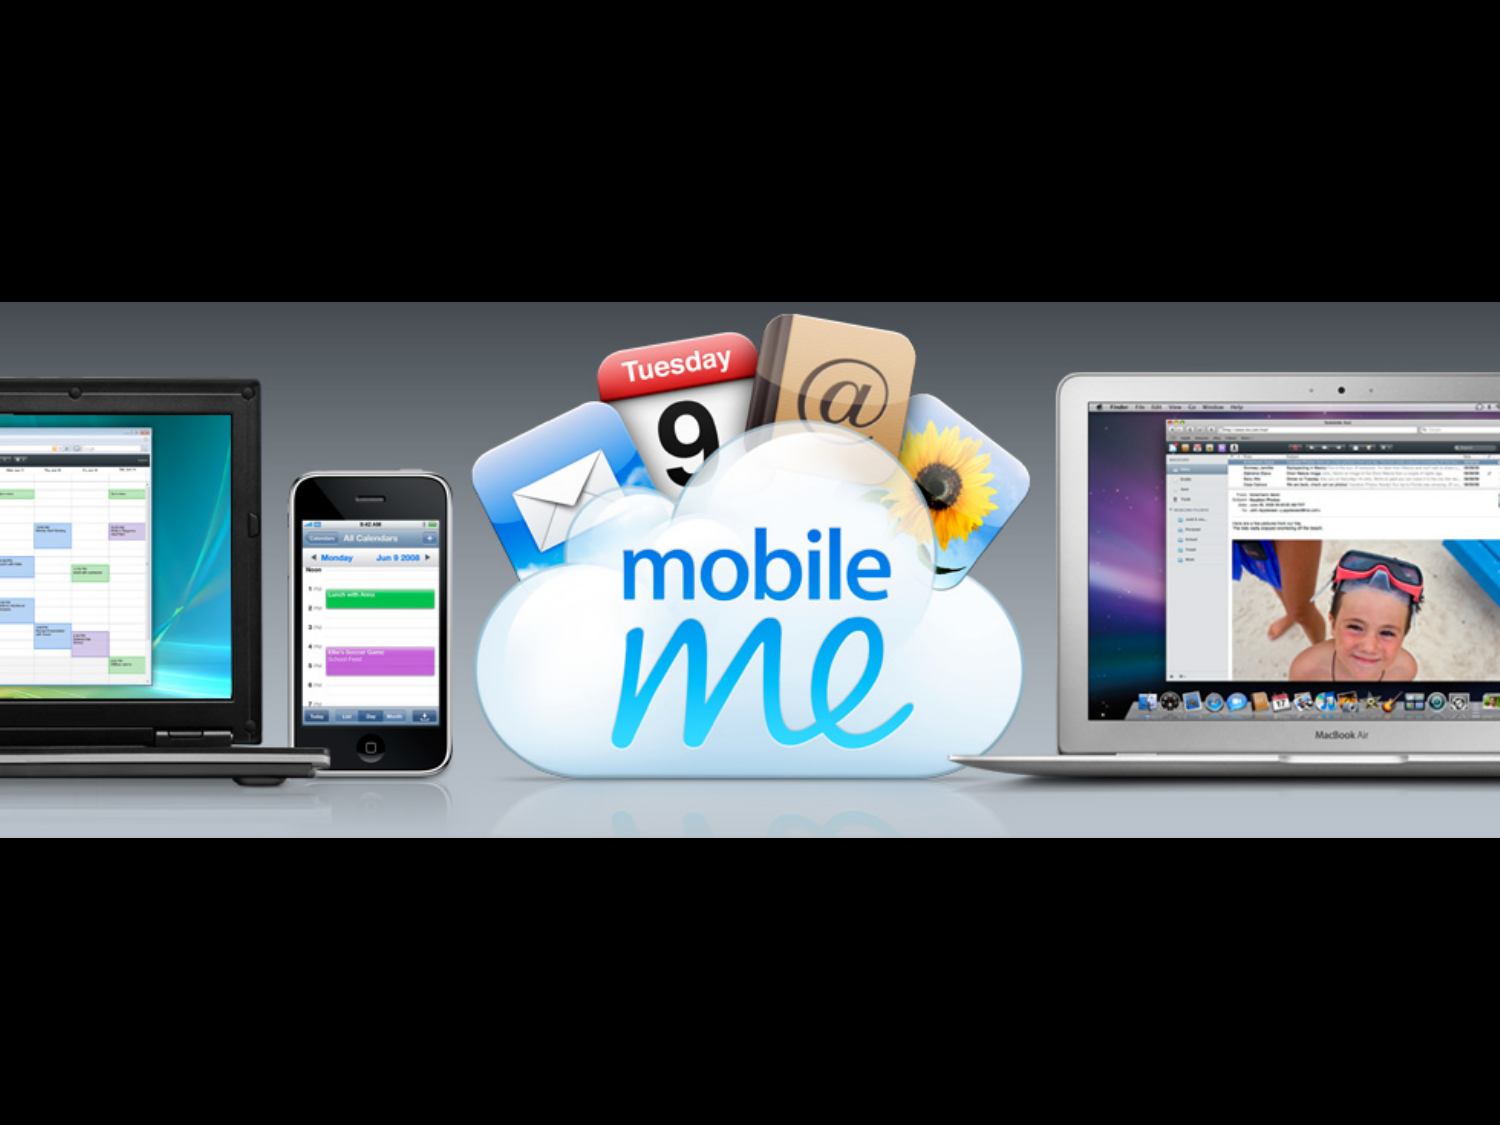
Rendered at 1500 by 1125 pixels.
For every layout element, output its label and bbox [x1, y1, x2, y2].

picture [0, 302, 1500, 838]
